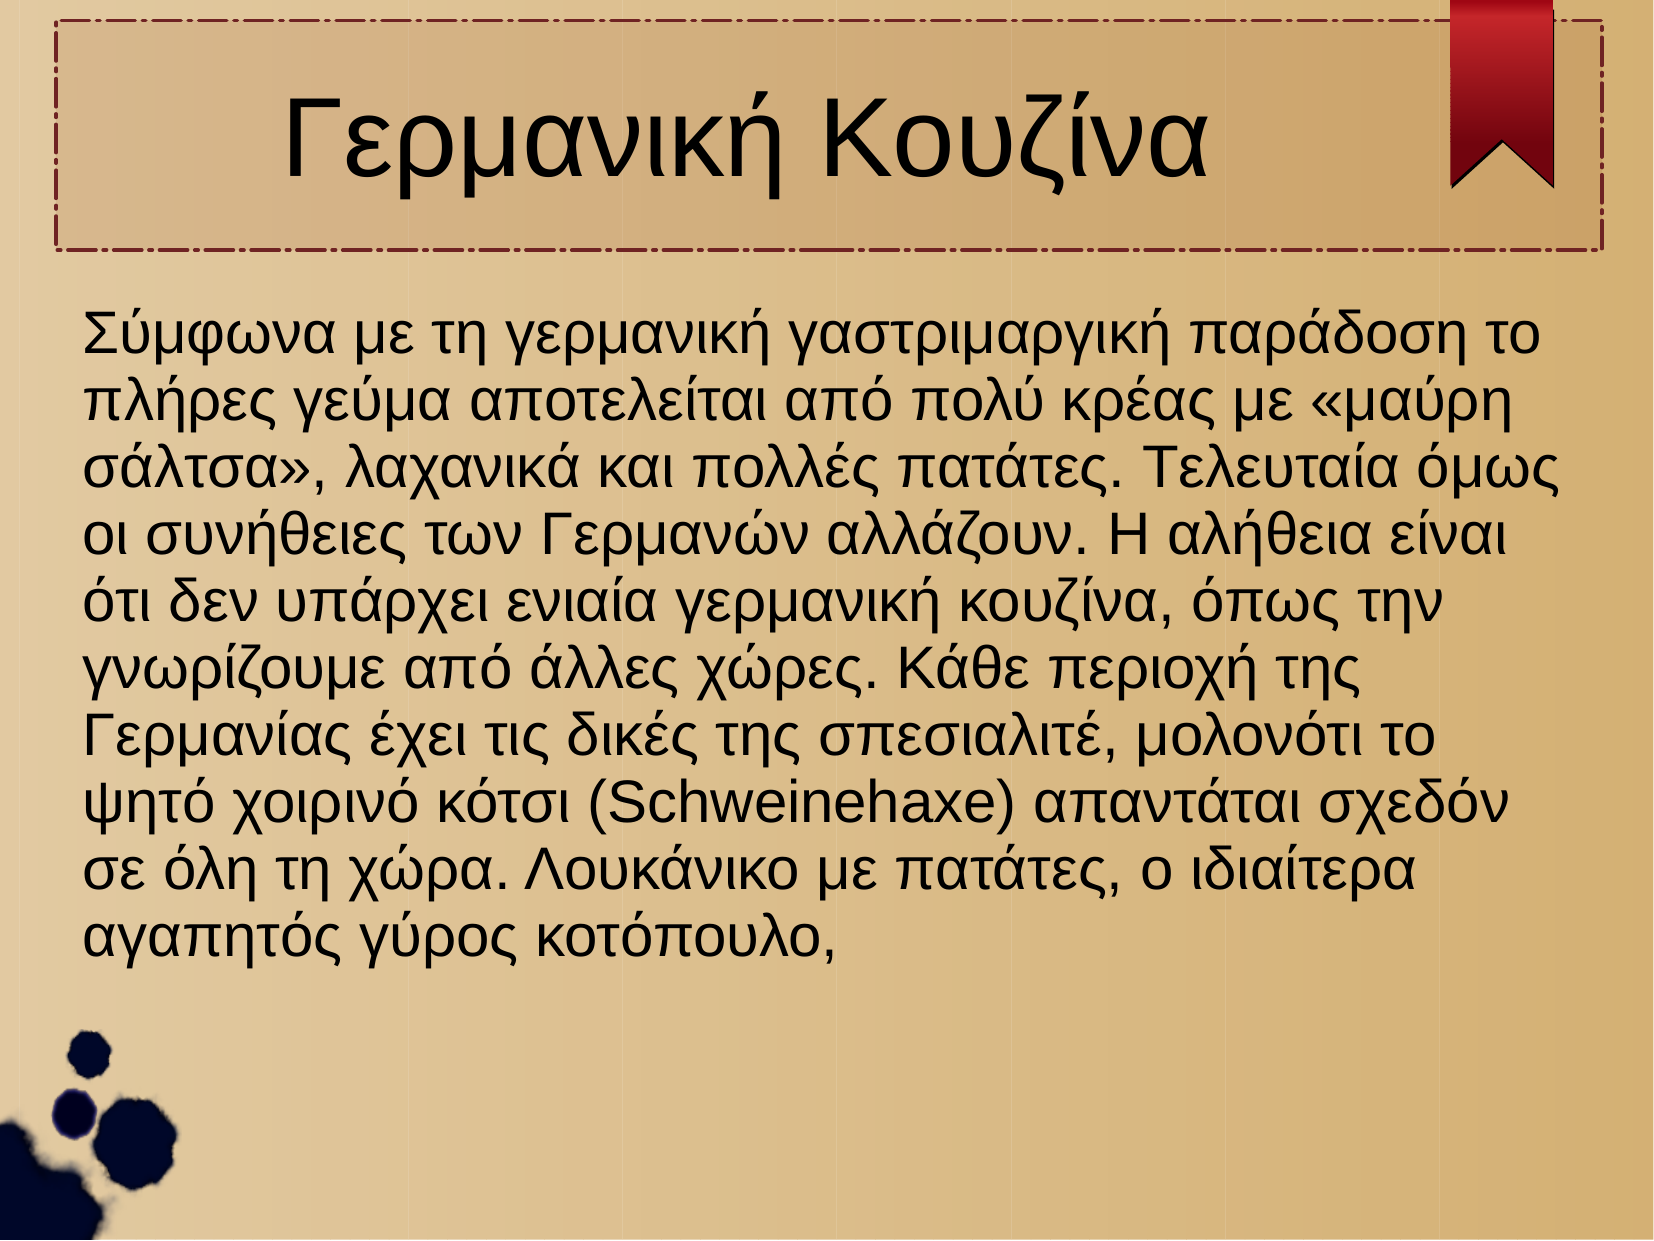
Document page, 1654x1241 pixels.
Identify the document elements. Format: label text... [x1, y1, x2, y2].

list Σύμφωνα με τη γερμανική γαστριμαργική παράδοση το πλήρες γεύμα αποτελείται από πολύ κρέας με «μαύρη σάλτσα», λαχανικά και πολλές πατάτες. Tελευταία όμως οι συνήθειες των Γερμανών αλλάζουν. Η αλήθεια είναι ότι δεν υπάρχει ενιαία γερμανική κουζίνα, όπως την γνωρίζουμε από άλλες χώρες. Κάθε περιοχή της Γερμανίας έχει τις δικές της σπεσιαλιτέ, μολονότι το ψητό χοιρινό κότσι (Schweinehaxe) απαντάται σχεδόν σε όλη τη χώρα. Λουκάνικο με πατάτες, ο ιδιαίτερα αγαπητός γύρος κοτόπουλο, [82, 299, 1571, 1019]
title Γερμανική Κουζίνα [82, 47, 1412, 229]
